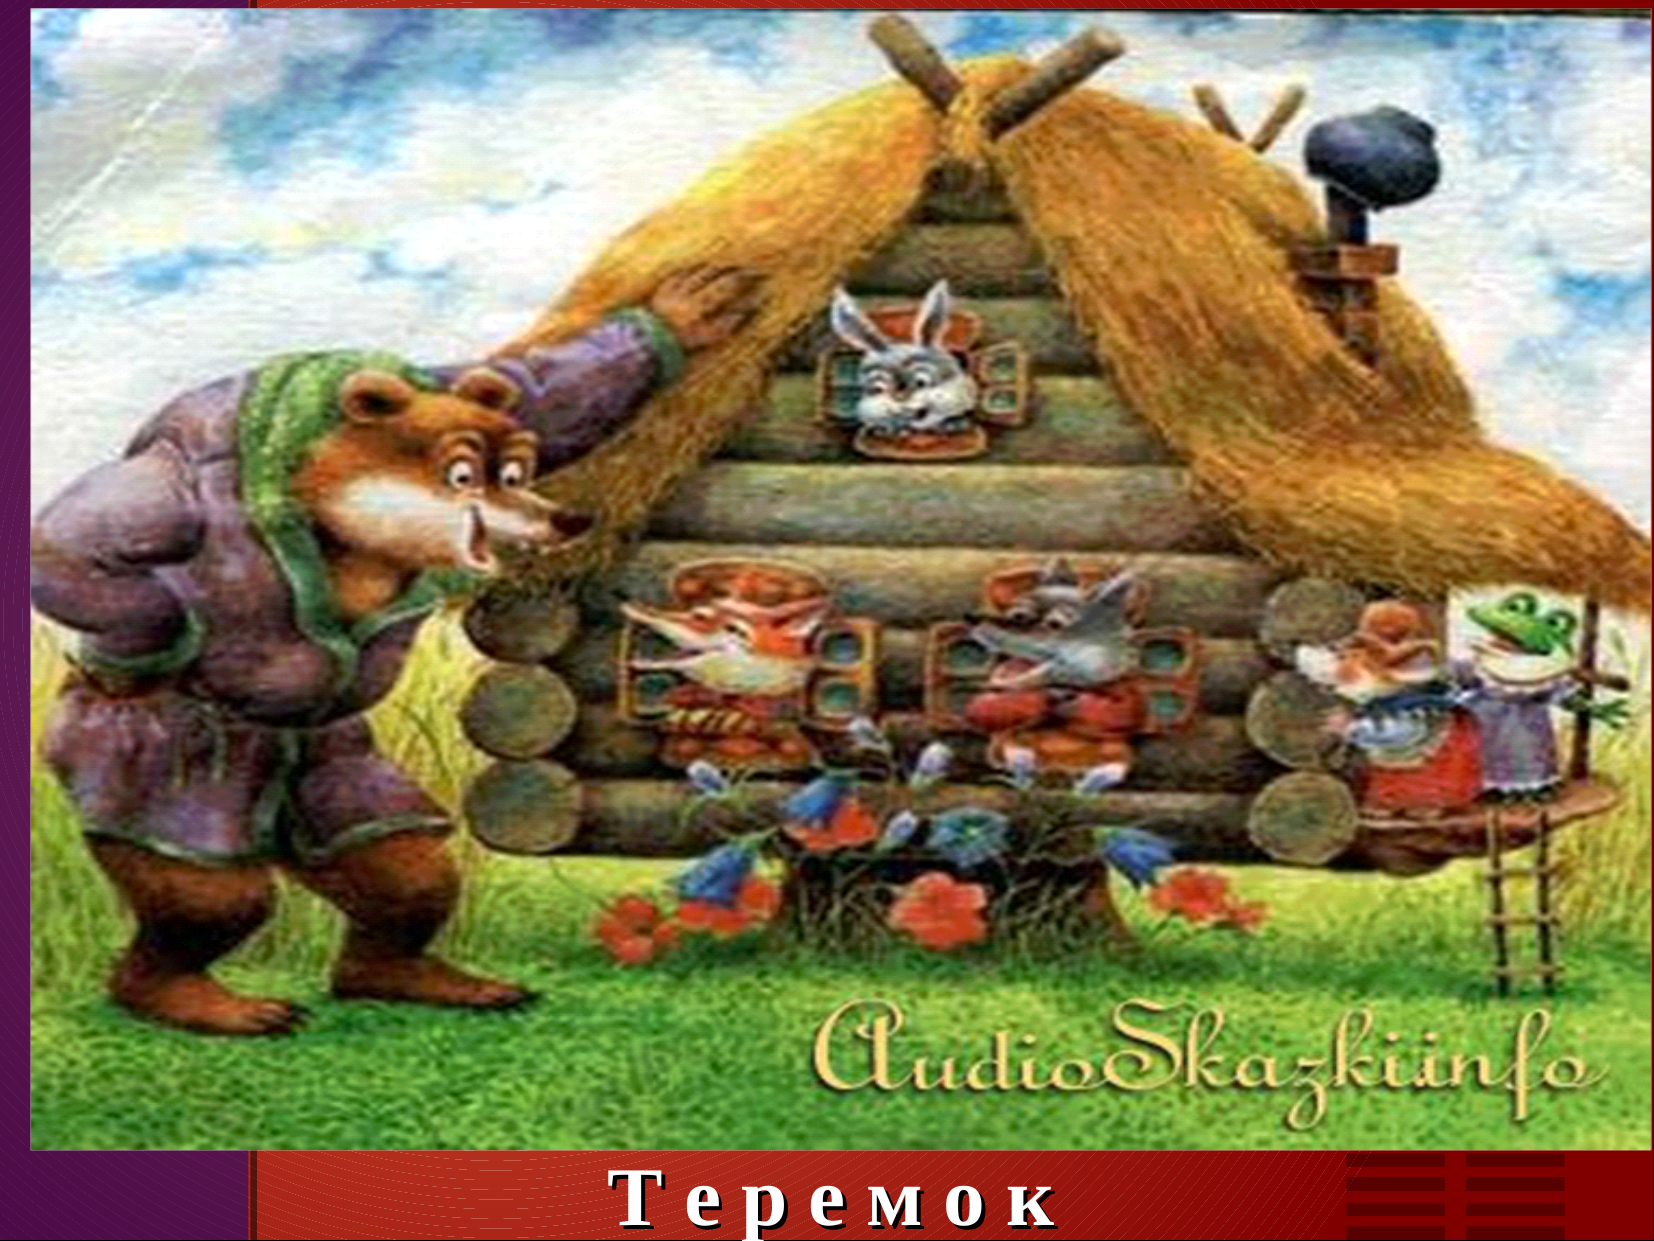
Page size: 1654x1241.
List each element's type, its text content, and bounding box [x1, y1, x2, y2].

list Т е р е м о к [59, 1152, 1533, 1241]
picture [29, 7, 1654, 1152]
